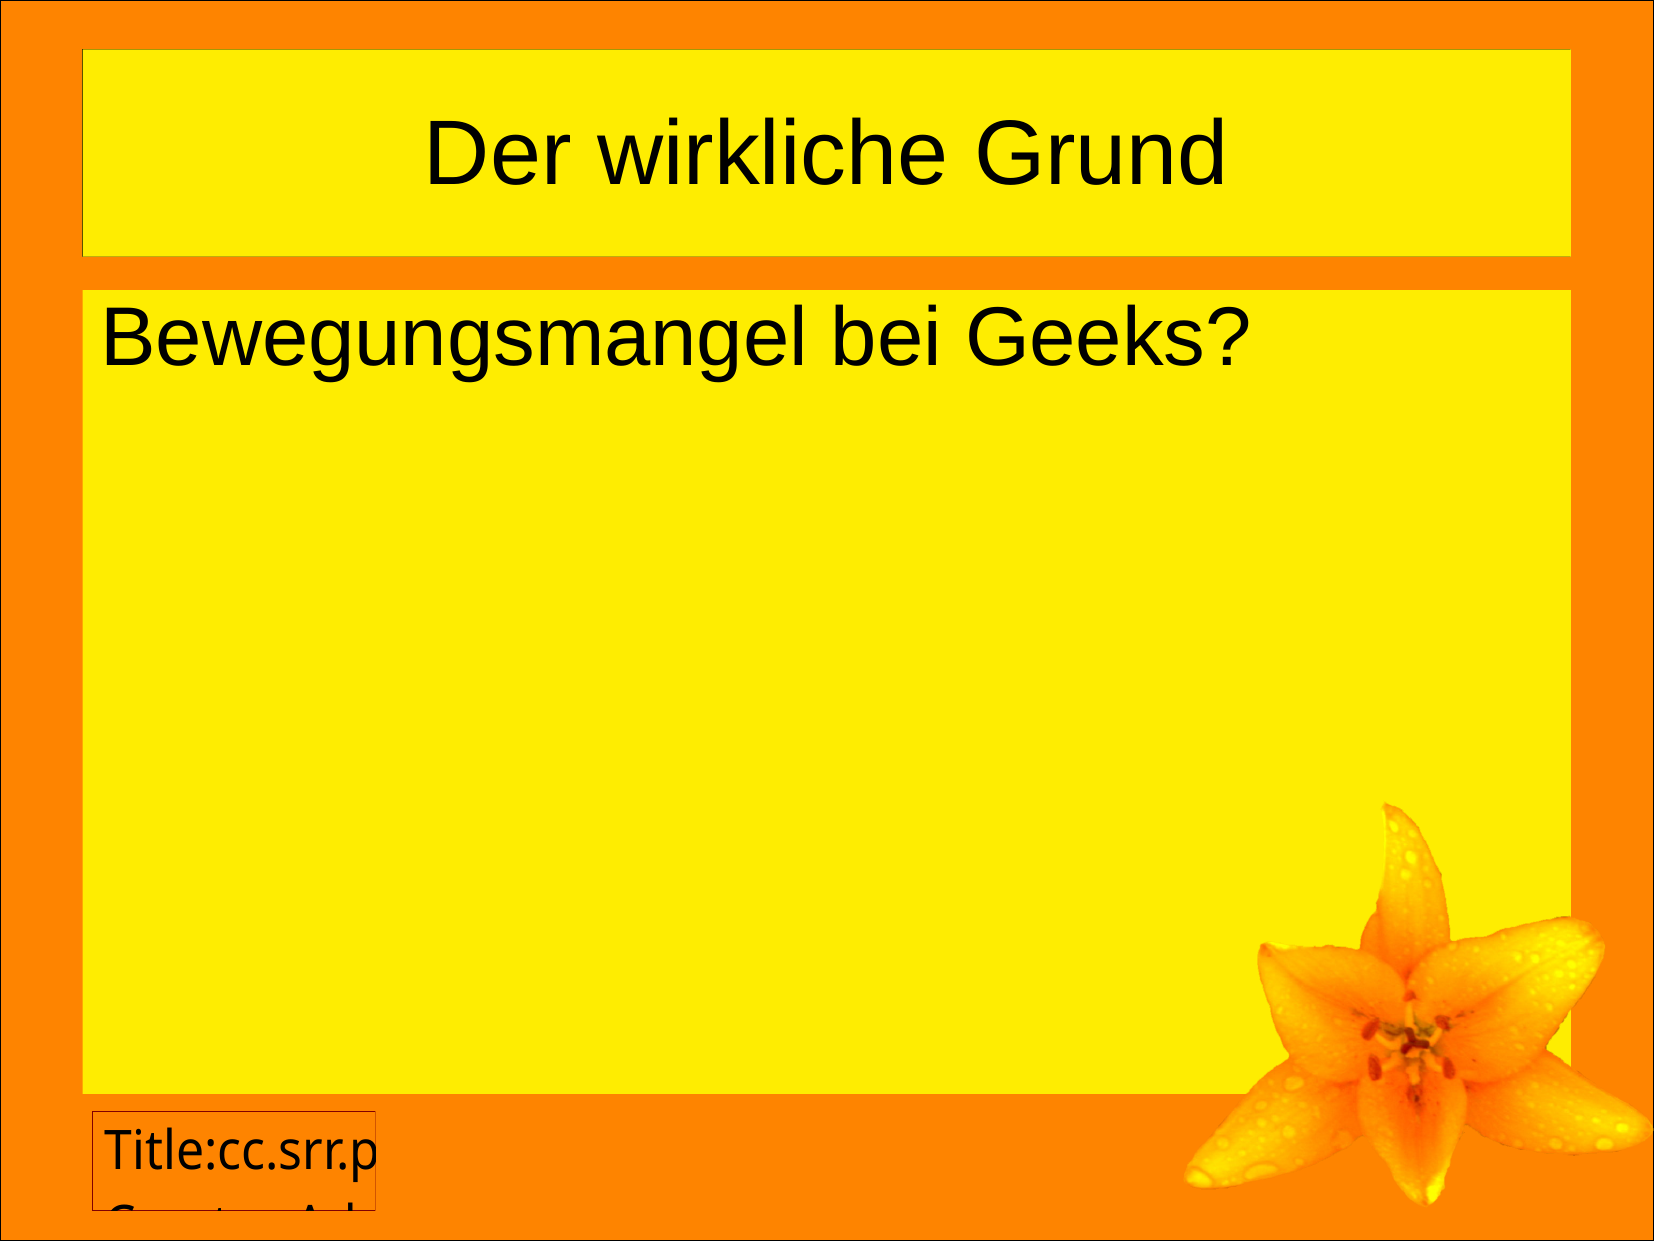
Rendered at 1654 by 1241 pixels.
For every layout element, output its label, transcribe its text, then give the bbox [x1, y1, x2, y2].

text_box [0, 0, 1654, 1241]
picture [1181, 767, 1654, 1241]
list Bewegungsmangel bei Geeks? [82, 290, 1571, 1094]
title Der wirkliche Grund [82, 49, 1571, 257]
picture [88, 1108, 376, 1211]
